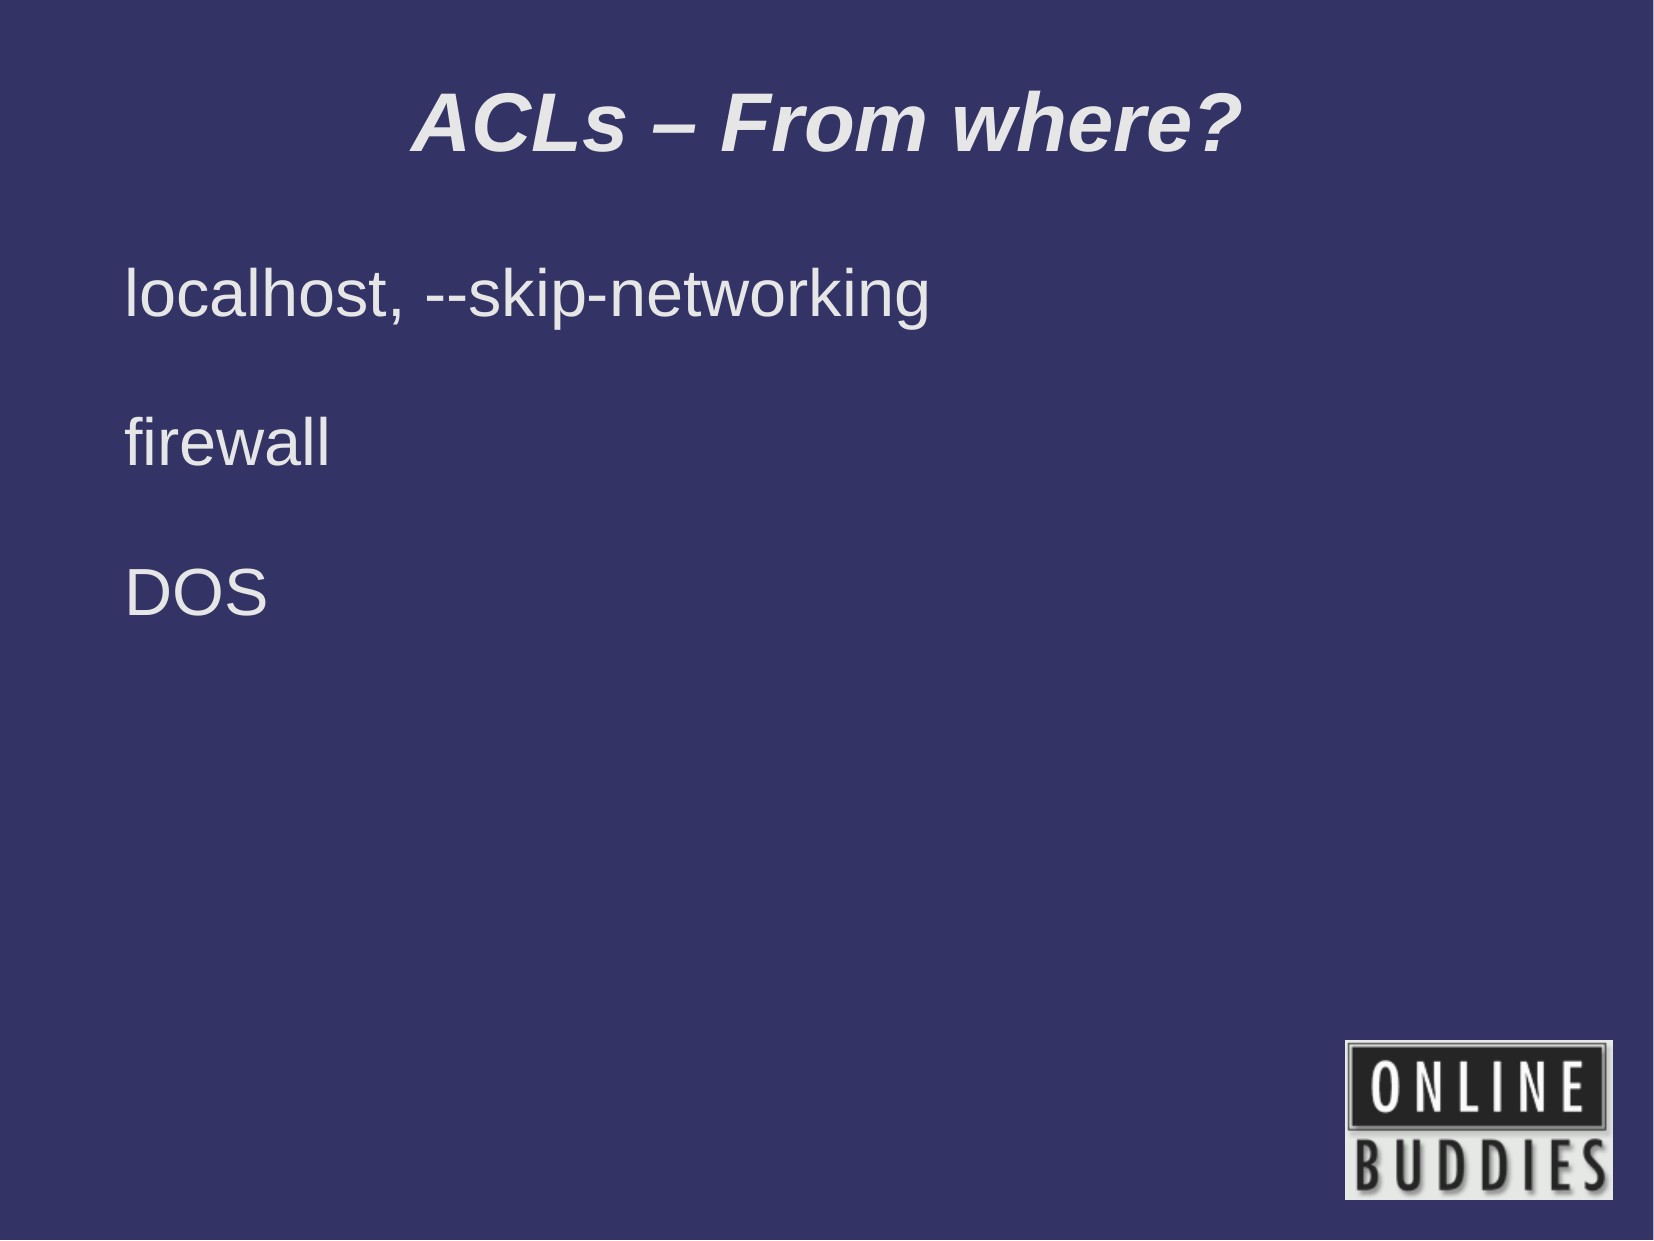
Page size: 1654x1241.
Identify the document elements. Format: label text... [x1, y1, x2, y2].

list localhost, --skip-networking firewall DOS [112, 180, 1504, 963]
title ACLs – From where? [121, 19, 1534, 227]
picture [1345, 1040, 1613, 1200]
